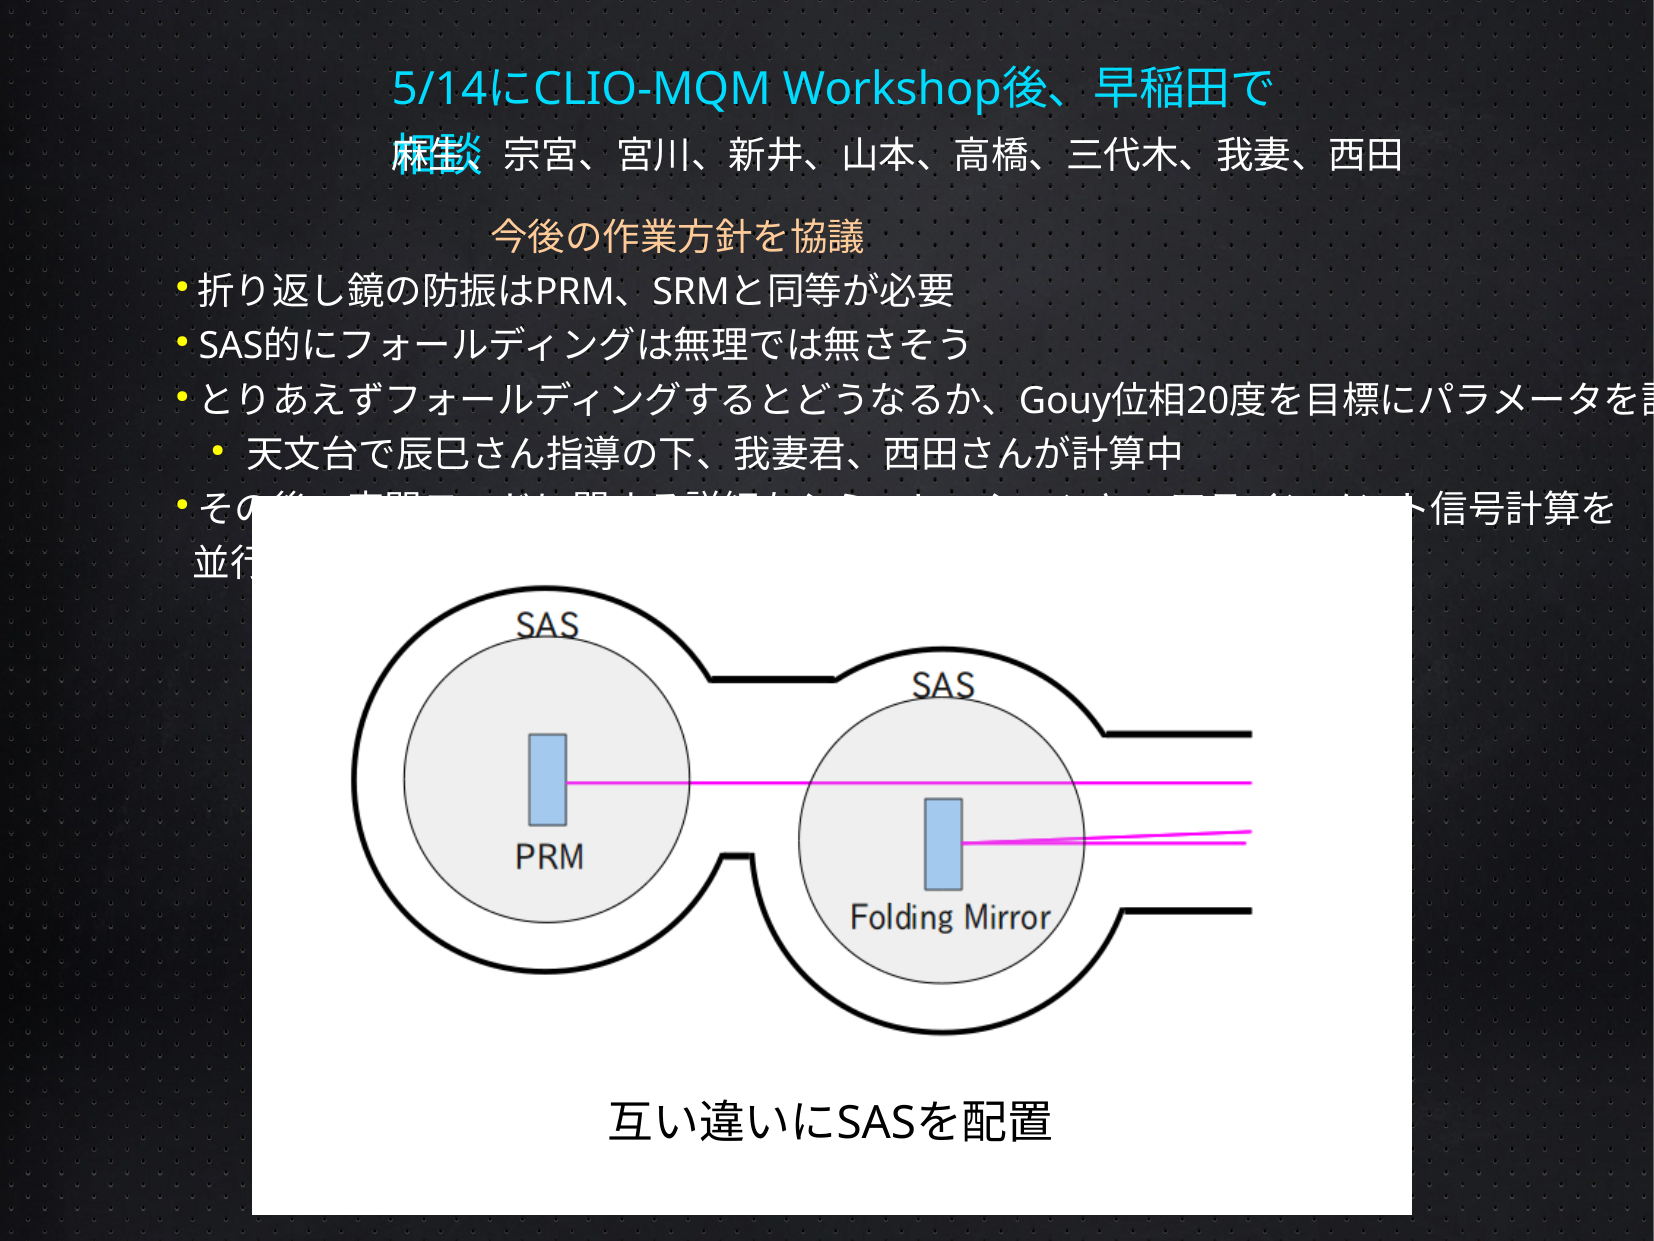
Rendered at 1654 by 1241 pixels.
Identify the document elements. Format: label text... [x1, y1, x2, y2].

text_box 5/14にCLIO-MQM Workshop後、早稲田で相談 [376, 44, 1325, 106]
picture [0, 0, 1654, 1241]
picture [1647, 405, 1653, 412]
text_box 互い違いにSASを配置 [593, 1078, 1059, 1140]
text_box 麻生、宗宮、宮川、新井、山本、高橋、三代木、我妻、西田 [376, 117, 1319, 170]
text_box 今後の作業方針を協議 折り返し鏡の防振はPRM、SRMと同等が必要 SAS的にフォールディングは無理では無さそう とりあえずフォールディングするとどうなるか、Gouy位相20度を目標にパラメータを計算 天文台で辰巳さん指導の下、我妻君、西田さんが計算中 その後、空間モードに関する詳細なシミュレーションと、アラインメント信号計算を 並行して行う [160, 199, 1566, 477]
